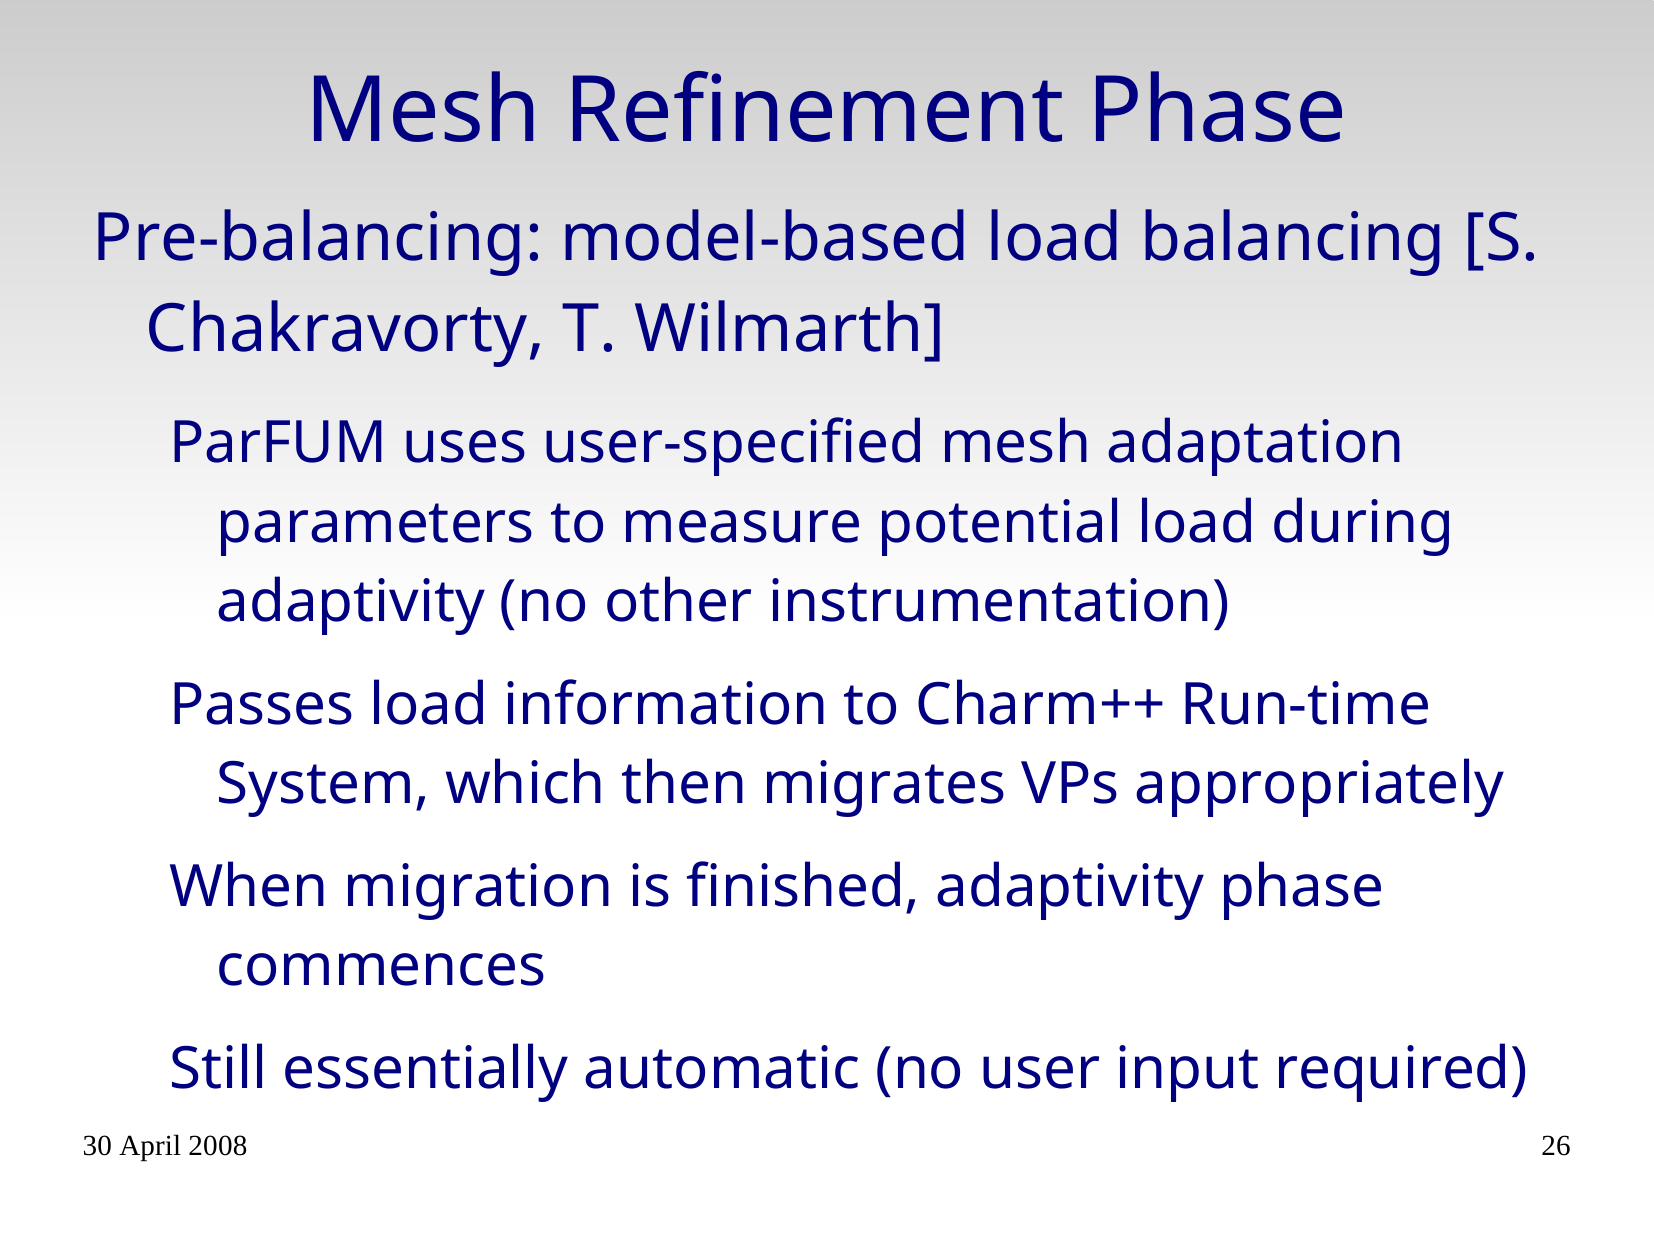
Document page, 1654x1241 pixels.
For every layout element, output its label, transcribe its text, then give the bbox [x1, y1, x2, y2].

title Mesh Refinement Phase [82, 2, 1571, 210]
list Pre-balancing: model-based load balancing [S. Chakravorty, T. Wilmarth] ParFUM uses user-specified mesh adaptation parameters to measure potential load during adaptivity (no other instrumentation) Passes load information to Charm++ Run-time System, which then migrates VPs appropriately When migration is finished, adaptivity phase commences Still essentially automatic (no user input required) [75, 189, 1564, 1017]
